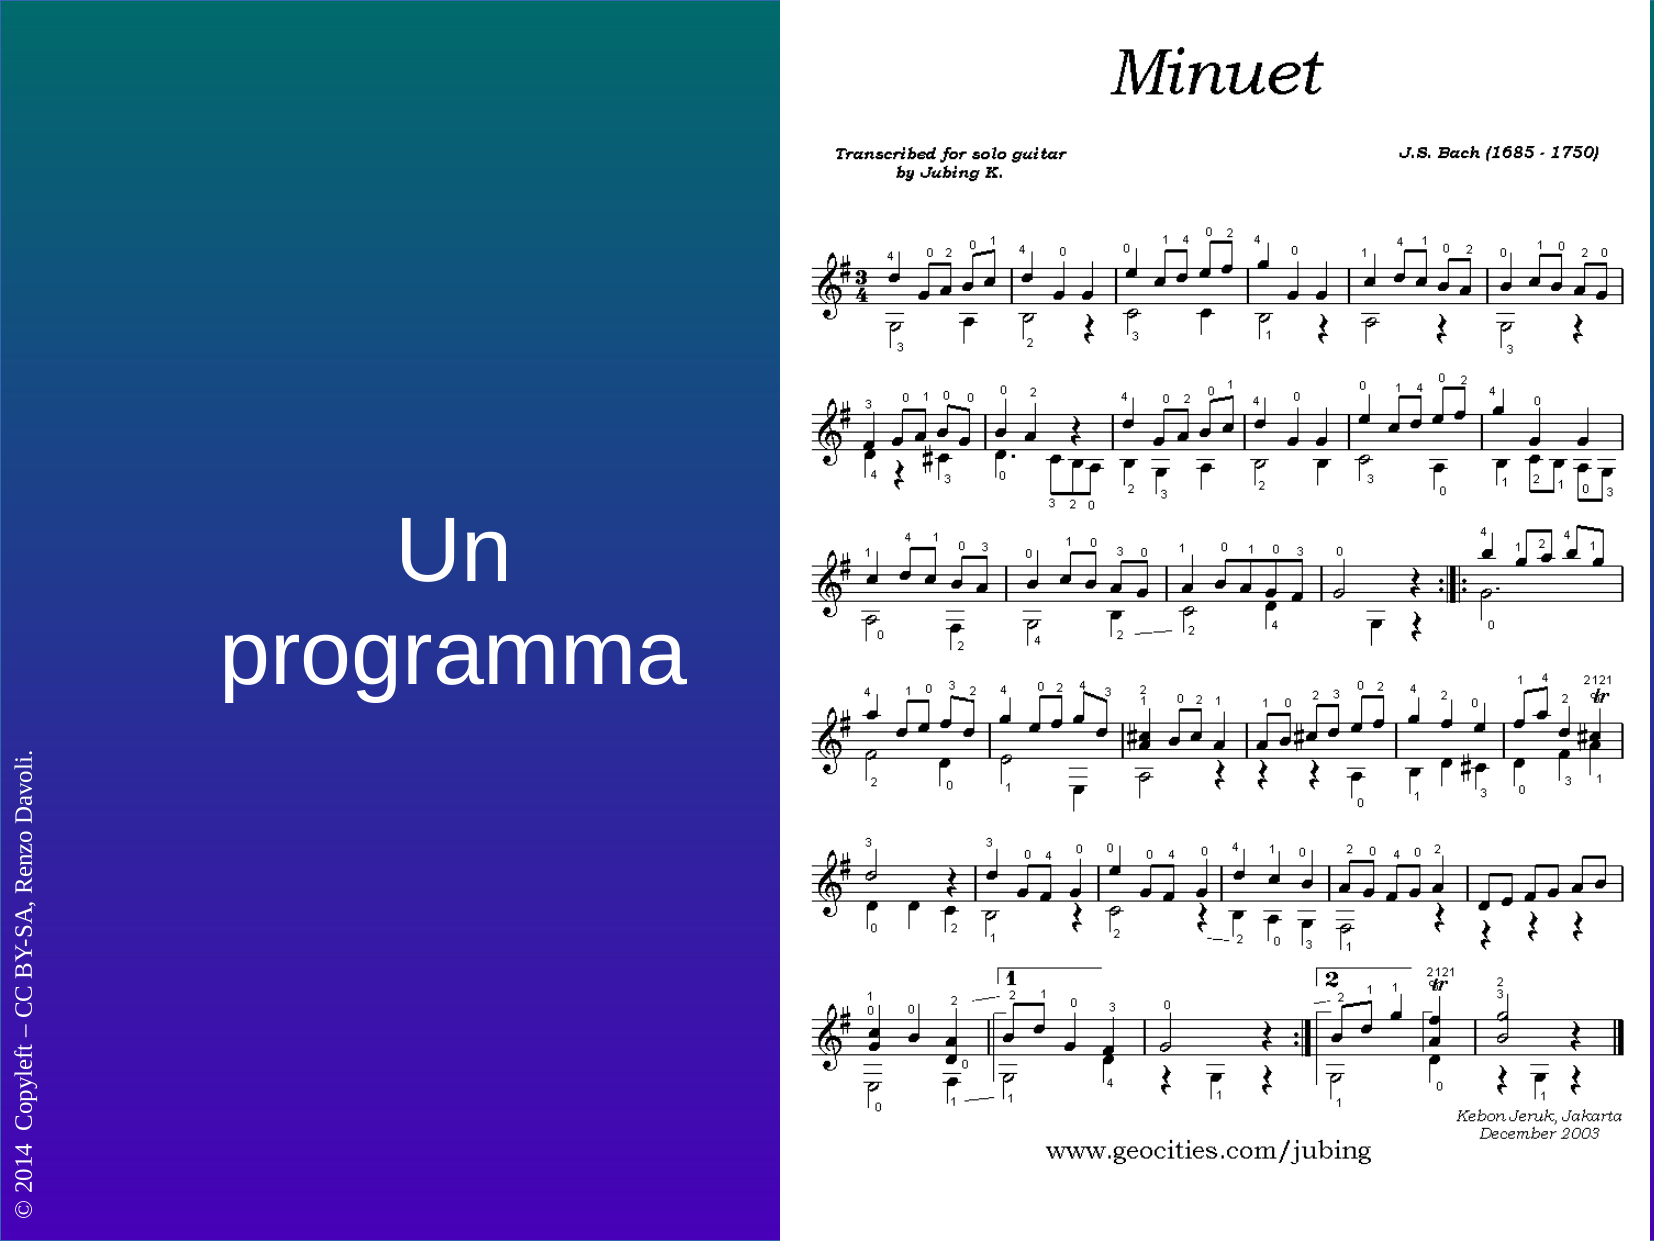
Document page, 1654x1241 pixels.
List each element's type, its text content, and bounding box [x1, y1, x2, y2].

picture [780, 0, 1650, 1241]
title Un programma [172, 497, 736, 706]
